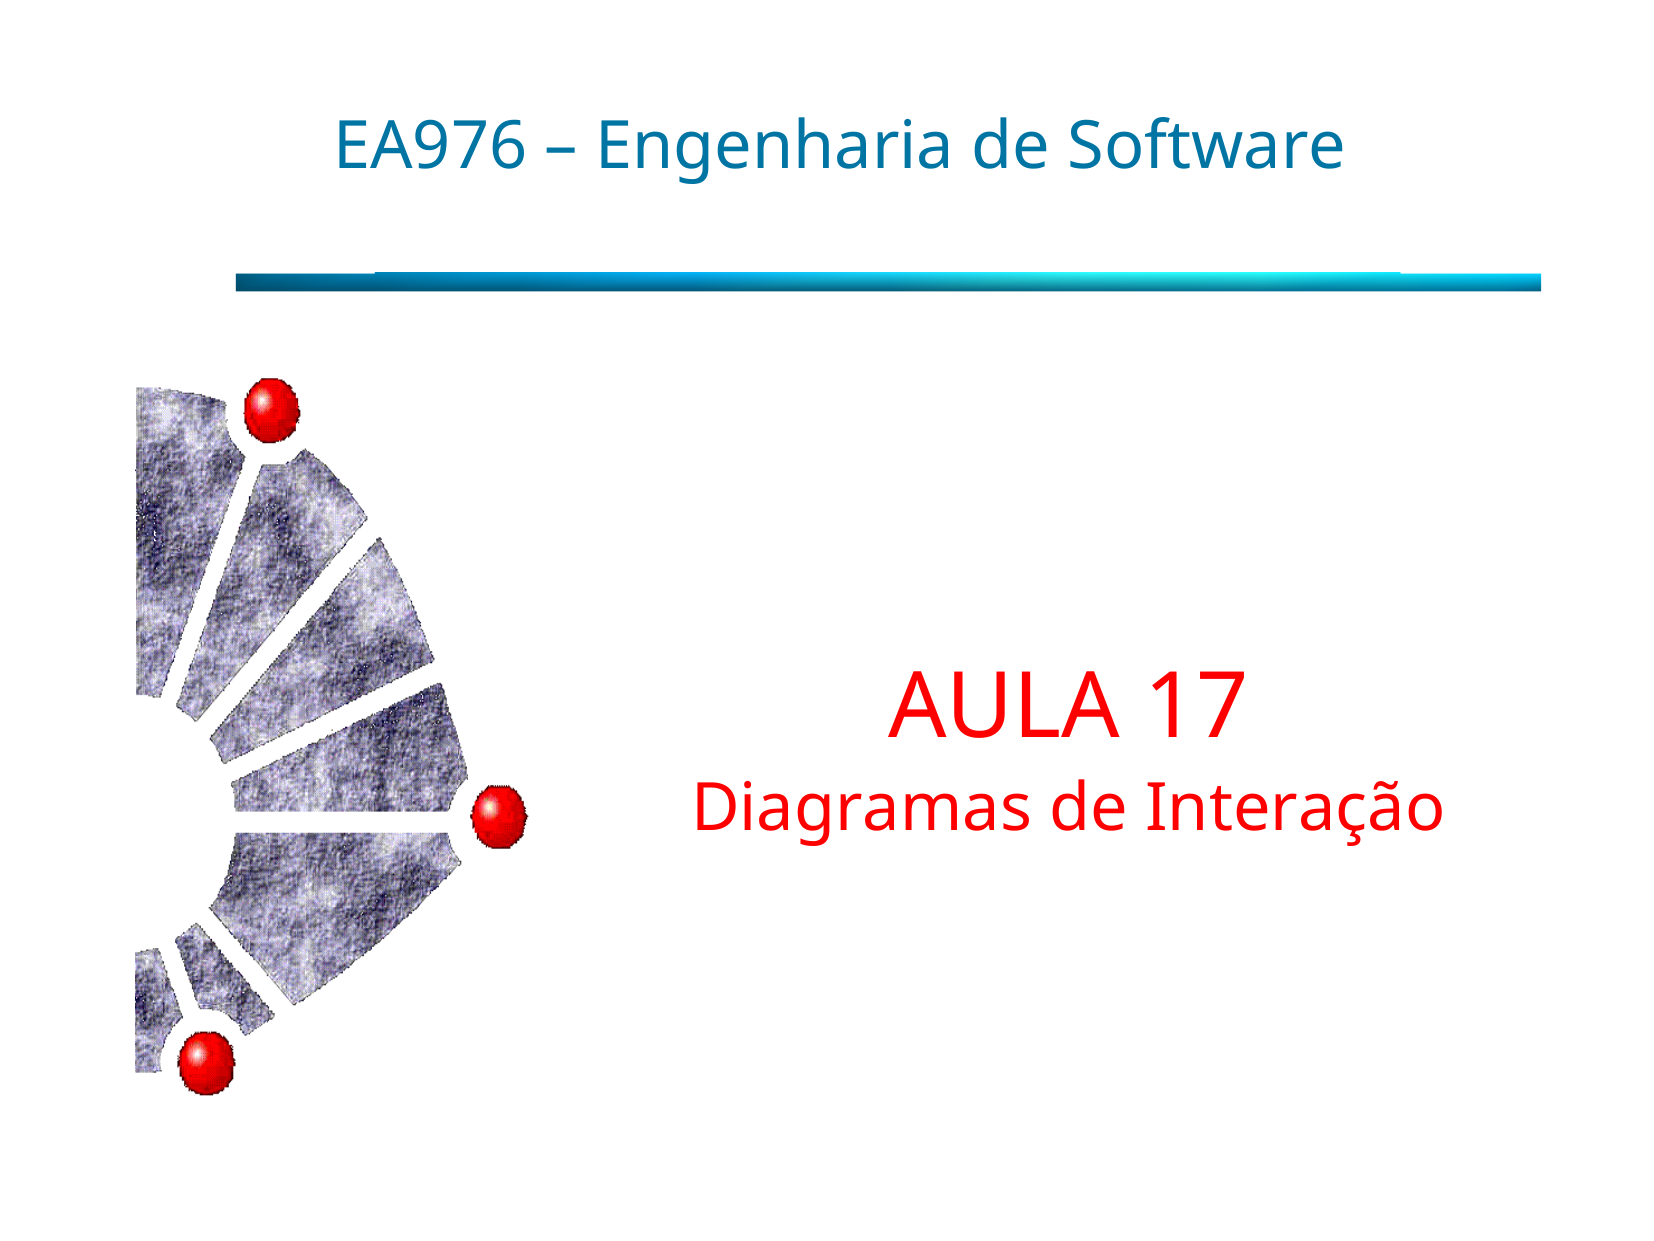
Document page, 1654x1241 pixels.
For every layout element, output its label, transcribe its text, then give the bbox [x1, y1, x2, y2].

picture [125, 272, 1654, 295]
title EA976 – Engenharia de Software [61, 35, 1620, 250]
subtitle AULA 17 Diagramas de Interação [561, 308, 1541, 1182]
chart [135, 324, 562, 1112]
